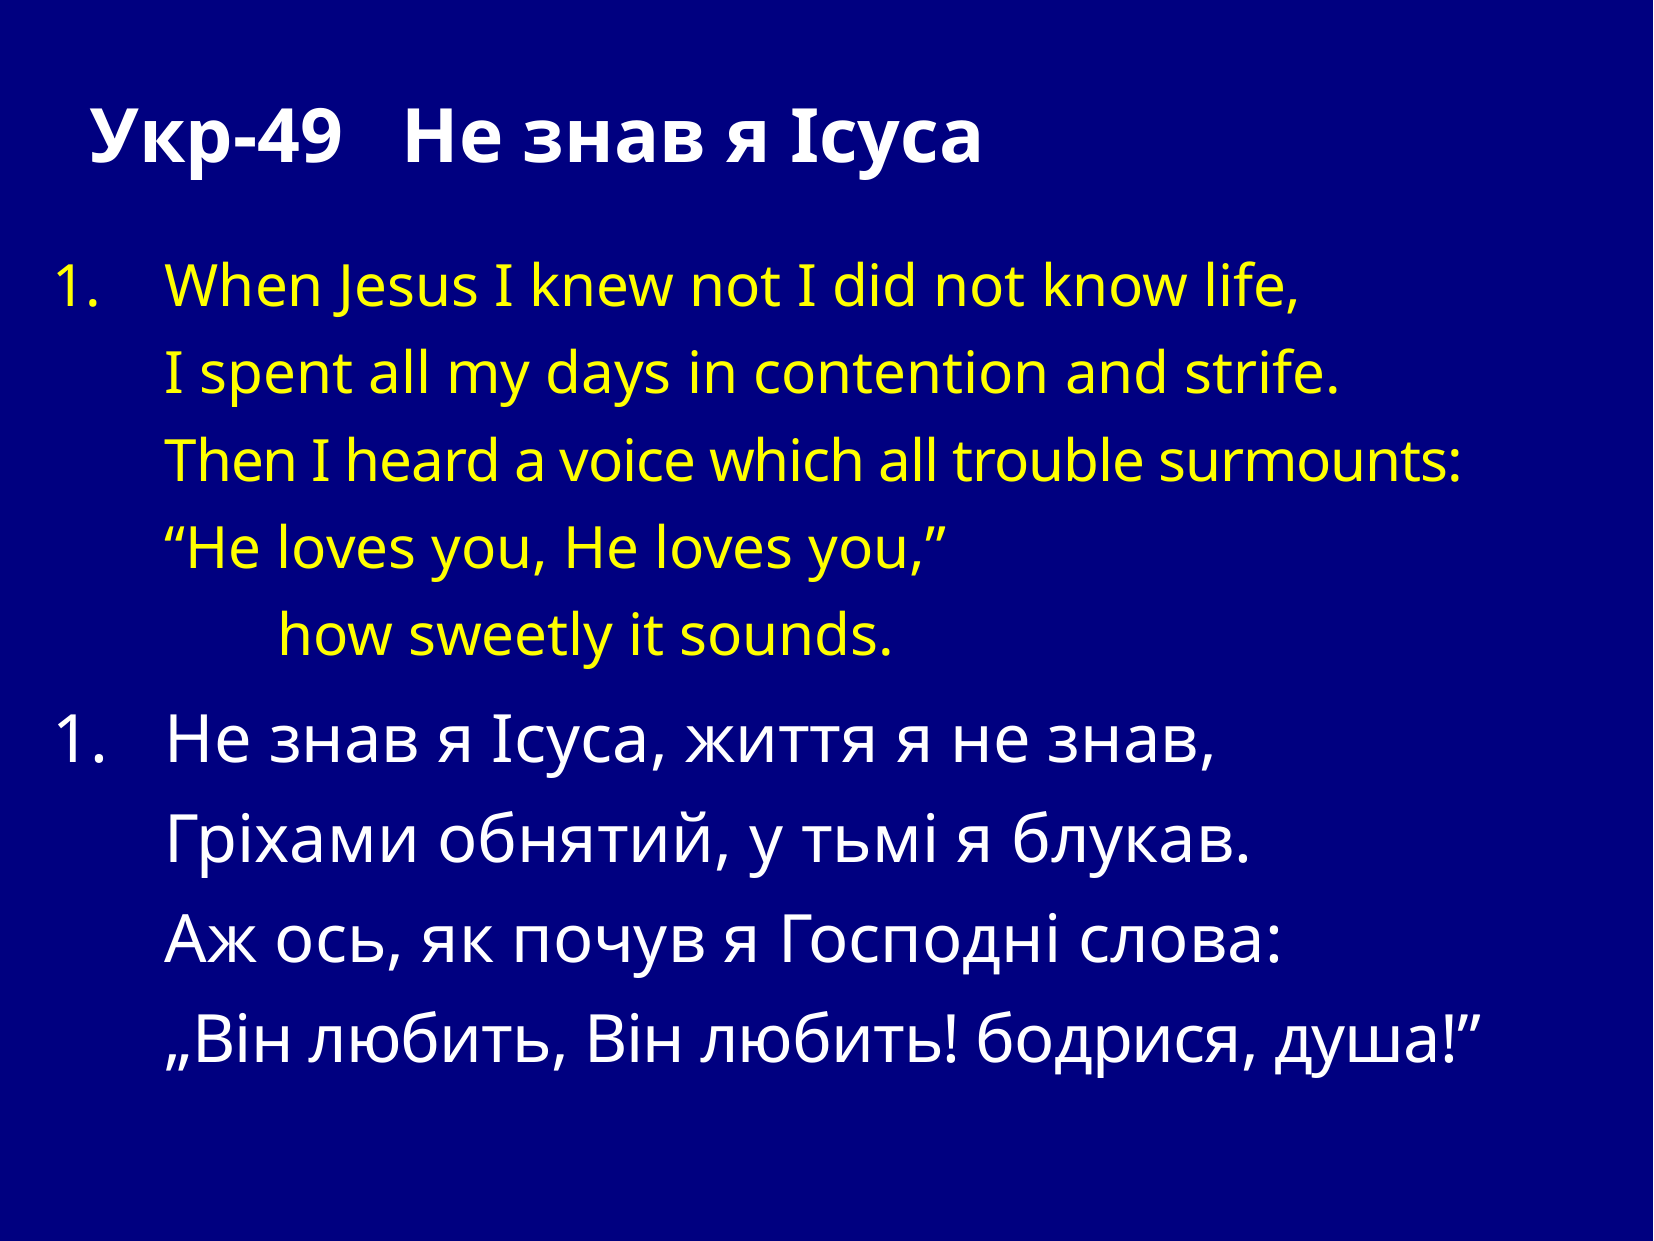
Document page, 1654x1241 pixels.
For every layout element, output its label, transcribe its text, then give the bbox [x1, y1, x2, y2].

text_box Укр-49 Не знав я Ісуса [75, 75, 1576, 188]
text_box 1. Не знав я Ісуса, життя я не знав, Гріхами обнятий, у тьмі я блукав. Аж ось, як почув я Господні слова: „Він любить, Він любить! бодрися, душа!” [37, 675, 1651, 1163]
text_box 1. When Jesus I knew not I did not know life, I spent all my days in contention and strife. Then I heard a voice which all trouble surmounts: “He loves you, He loves you,” how sweetly it sounds. [37, 150, 1651, 638]
